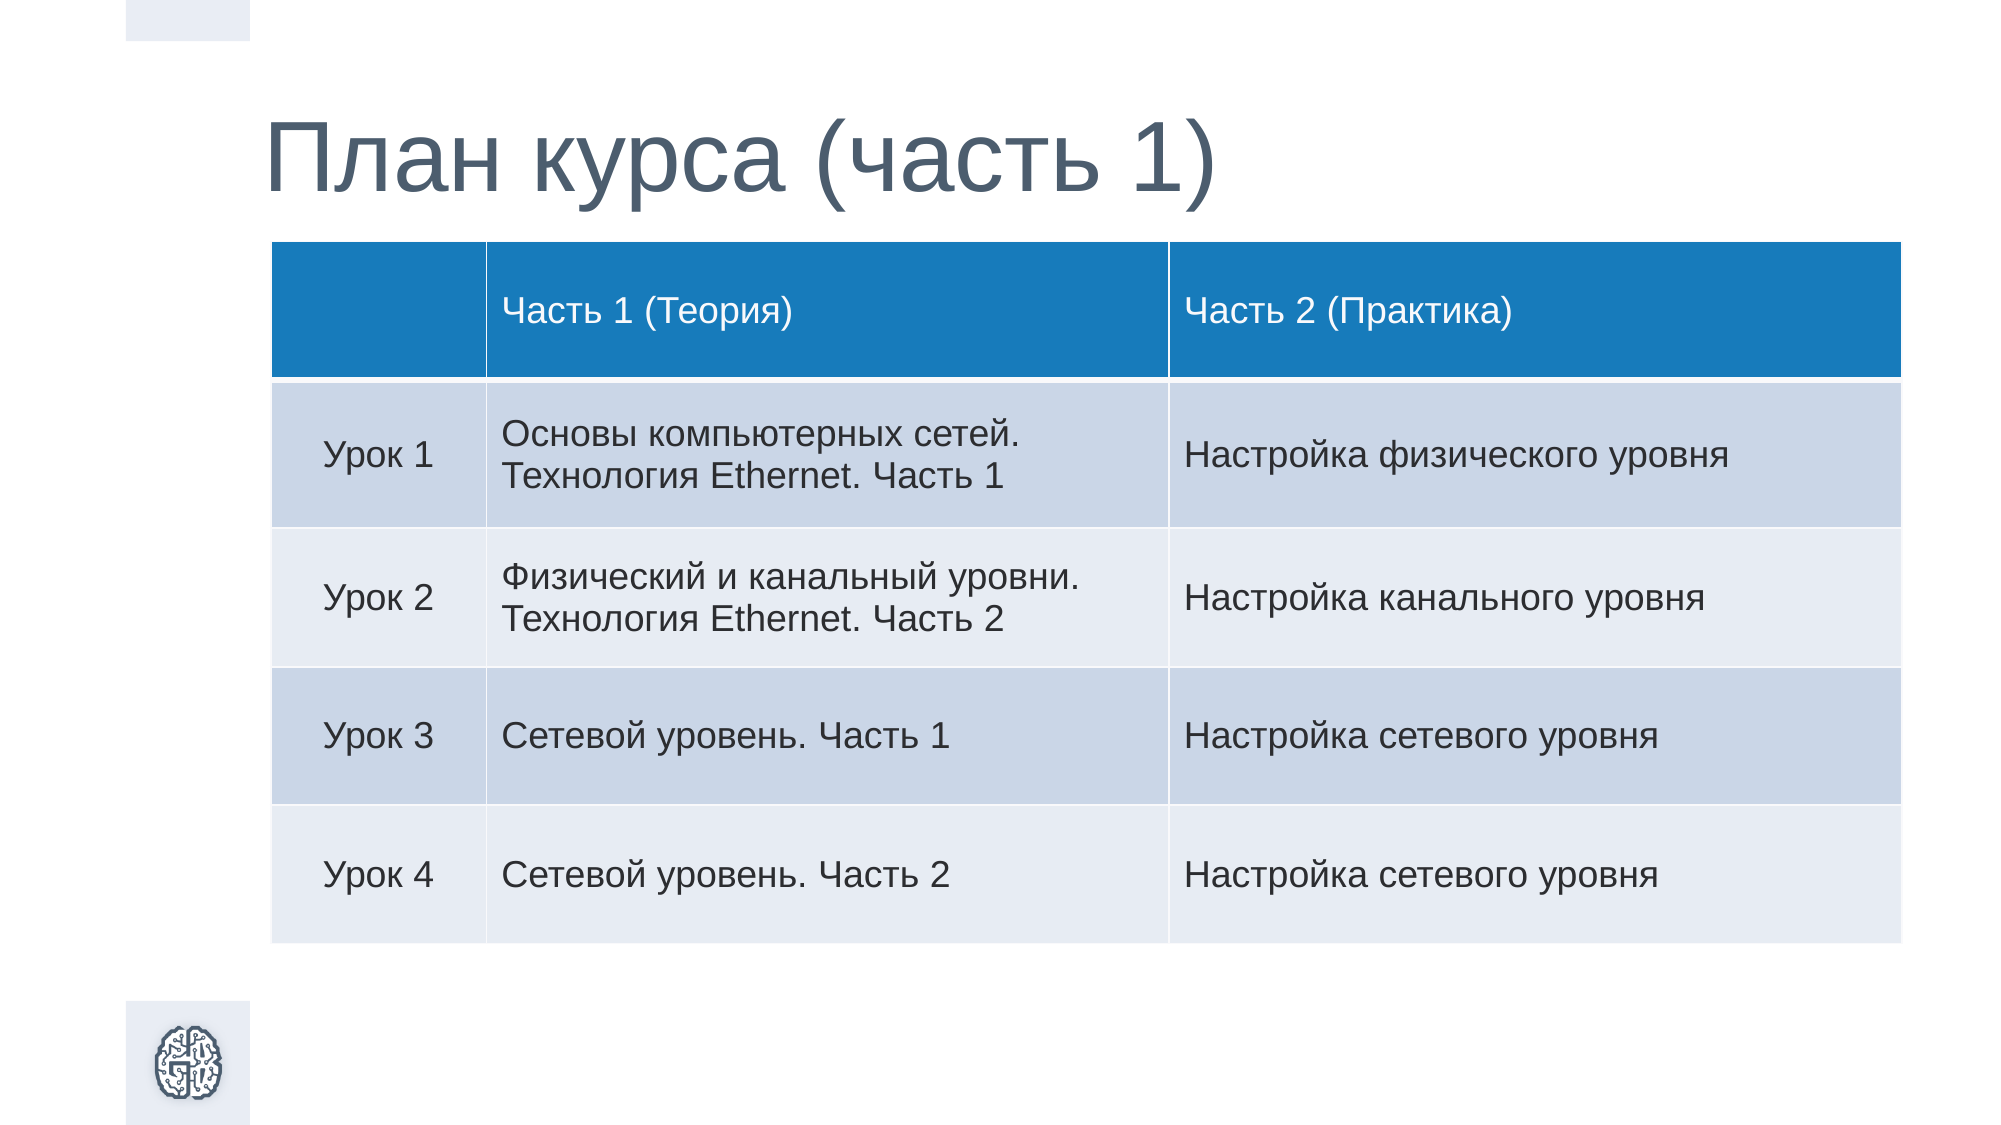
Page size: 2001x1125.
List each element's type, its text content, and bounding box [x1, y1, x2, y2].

table_cell Сетевой уровень. Часть 2 [487, 806, 1168, 943]
table_cell Урок 1 [272, 383, 486, 527]
picture [144, 1016, 232, 1110]
table_cell Урок 2 [272, 529, 486, 666]
table_header [272, 242, 486, 377]
table_cell Настройка сетевого уровня [1170, 668, 1901, 804]
table_cell Урок 3 [272, 668, 486, 804]
table_cell Настройка сетевого уровня [1170, 806, 1901, 943]
table_header Часть 2 (Практика) [1170, 242, 1901, 377]
title План курса (часть 1) [248, 34, 1752, 283]
table_cell Настройка физического уровня [1170, 383, 1901, 527]
table_cell Физический и канальный уровни. Технология Ethernet. Часть 2 [487, 529, 1168, 666]
table_cell Настройка канального уровня [1170, 529, 1901, 666]
table_header Часть 1 (Теория) [487, 242, 1168, 377]
table_cell Сетевой уровень. Часть 1 [487, 668, 1168, 804]
table_cell Основы компьютерных сетей. Технология Ethernet. Часть 1 [487, 383, 1168, 527]
table_cell Урок 4 [272, 806, 486, 943]
